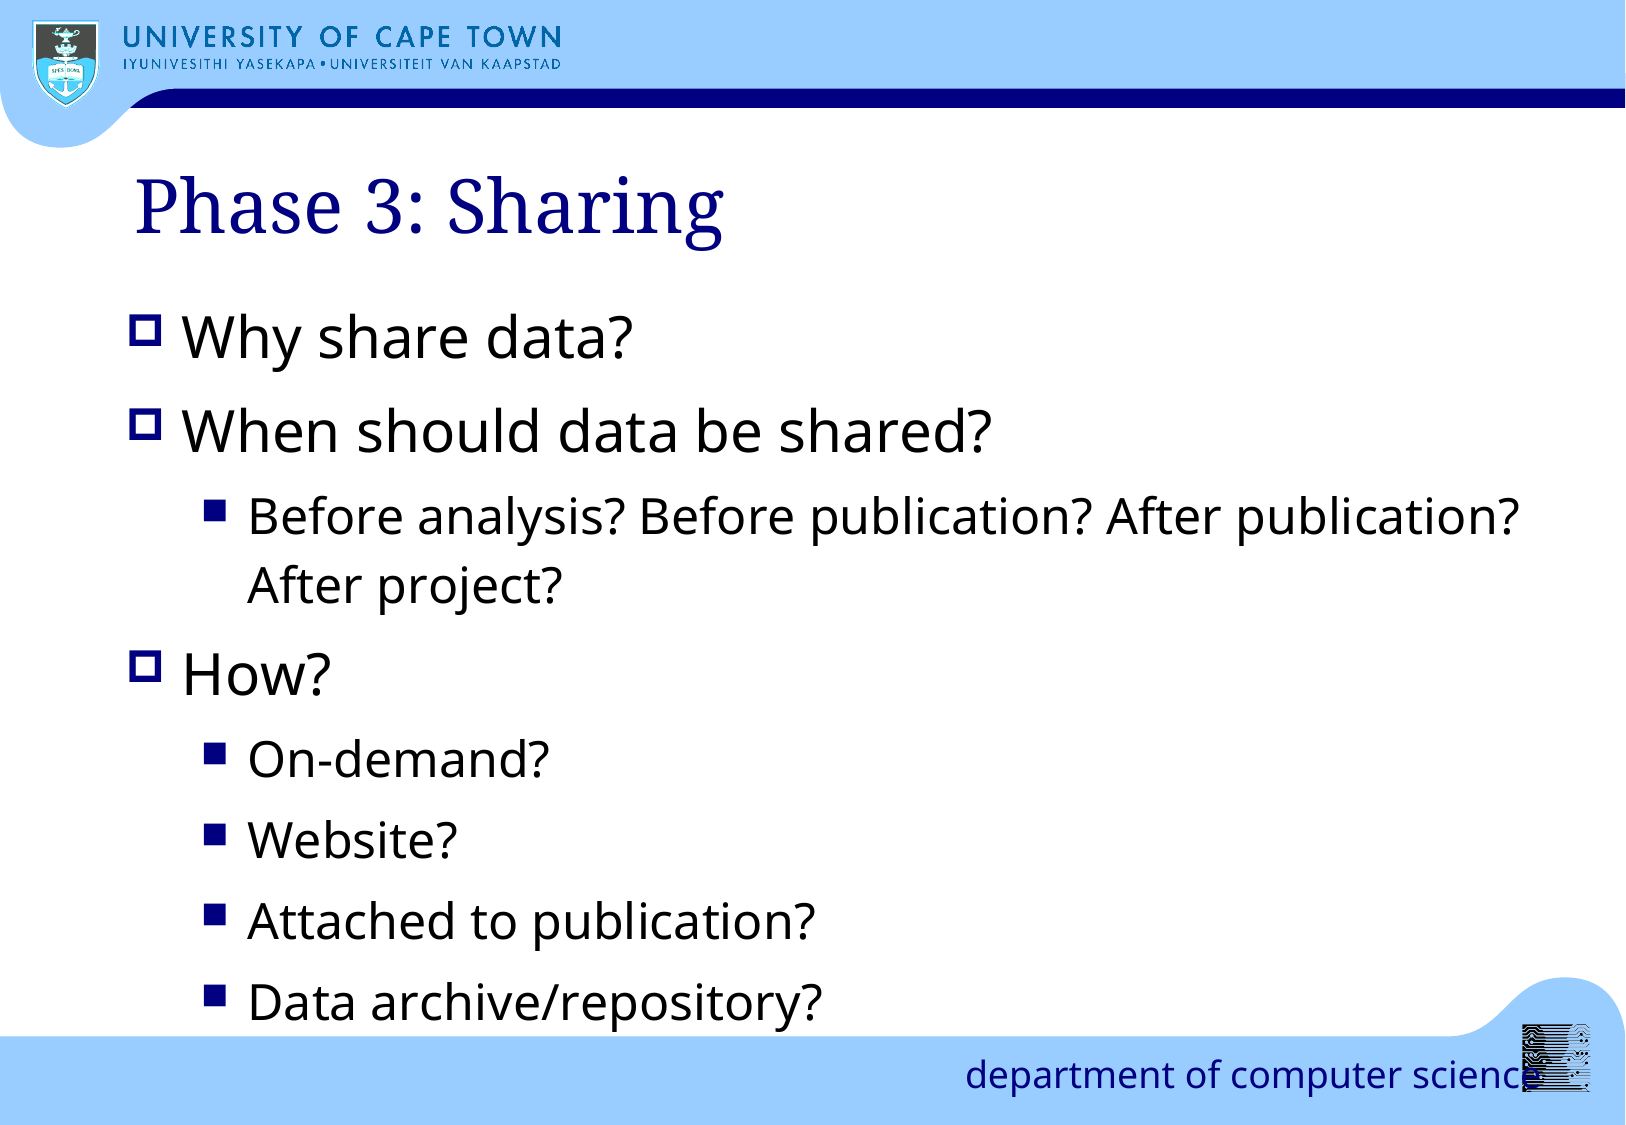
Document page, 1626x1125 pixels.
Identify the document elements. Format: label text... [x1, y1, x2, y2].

picture [1522, 1024, 1591, 1092]
list Why share data? When should data be shared? Before analysis? Before publication? After publication? After project? How? On-demand? Website? Attached to publication? Data archive/repository? [125, 296, 1570, 965]
title Phase 3: Sharing [134, 140, 1571, 268]
picture [1526, 1070, 1536, 1076]
picture [120, 23, 563, 71]
